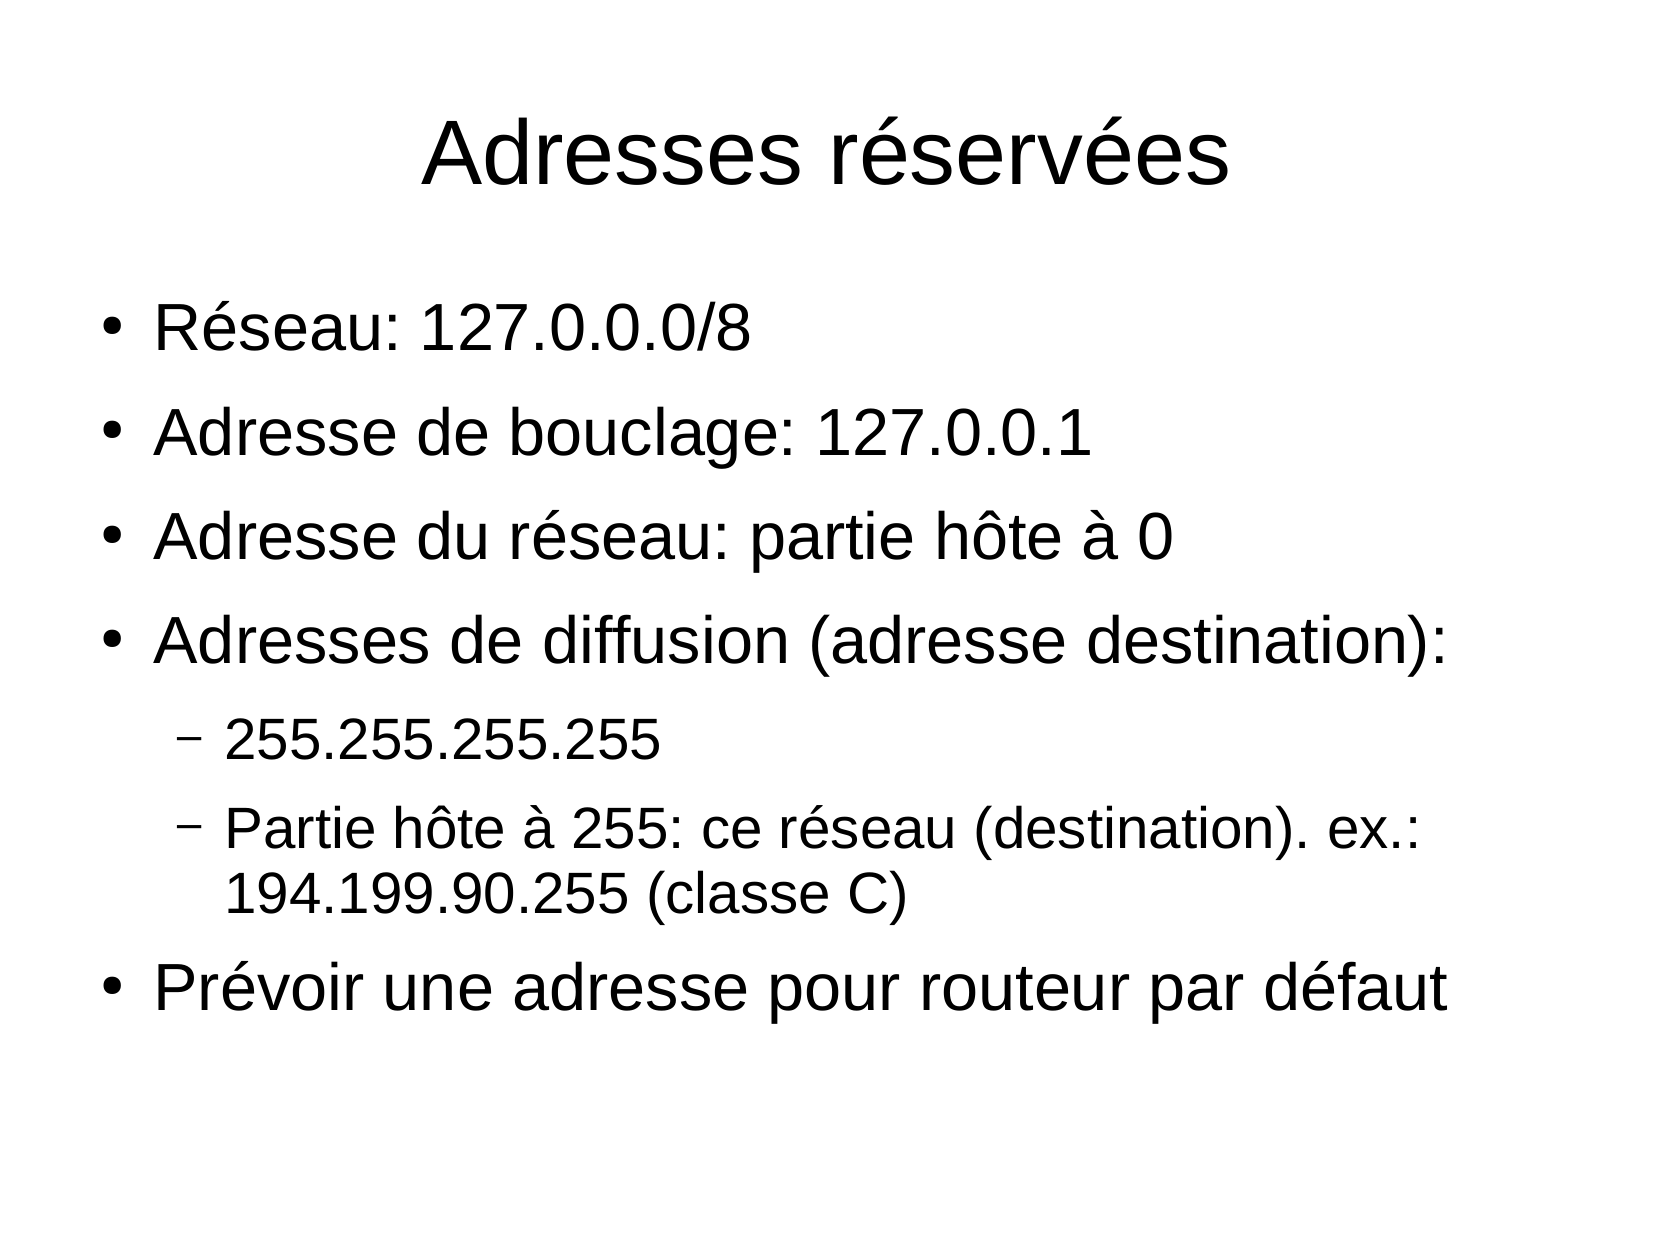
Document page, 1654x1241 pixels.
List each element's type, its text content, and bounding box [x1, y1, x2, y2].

list Réseau: 127.0.0.0/8 Adresse de bouclage: 127.0.0.1 Adresse du réseau: partie hôte à 0 Adresses de diffusion (adresse destination): 255.255.255.255 Partie hôte à 255: ce réseau (destination). ex.: 194.199.90.255 (classe C) Prévoir une adresse pour routeur par défaut [82, 290, 1571, 1094]
title Adresses réservées [82, 49, 1571, 257]
